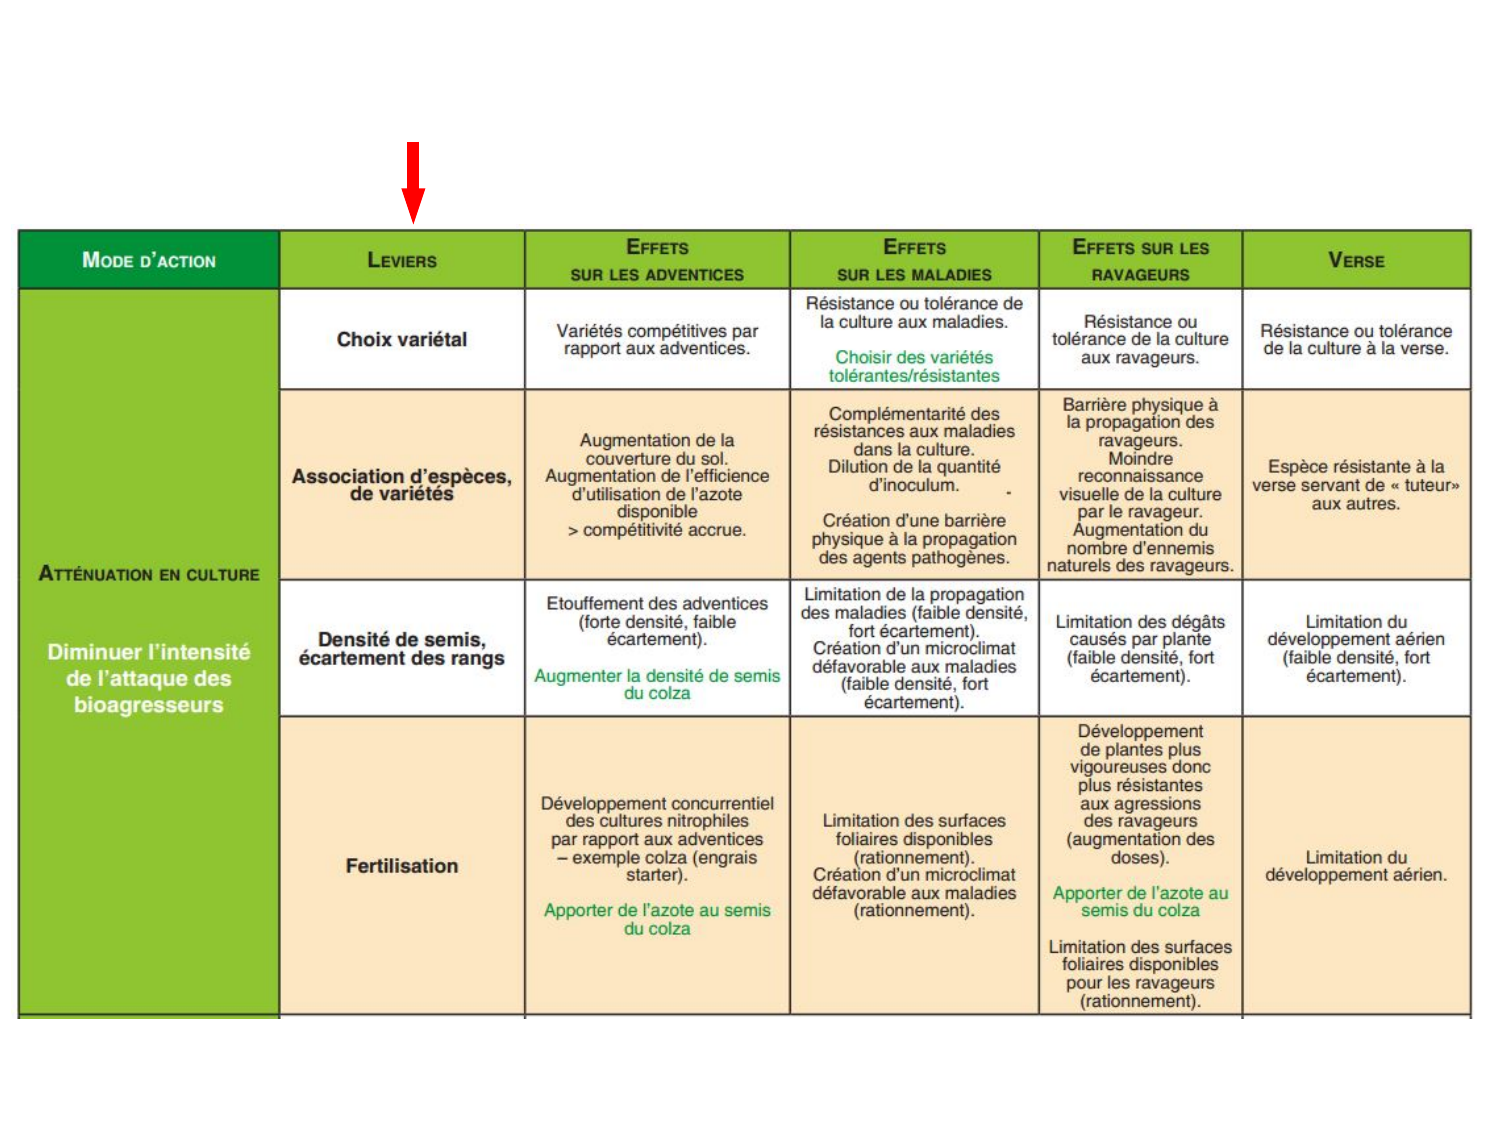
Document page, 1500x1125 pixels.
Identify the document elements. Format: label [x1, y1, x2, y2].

picture [11, 224, 1477, 1019]
